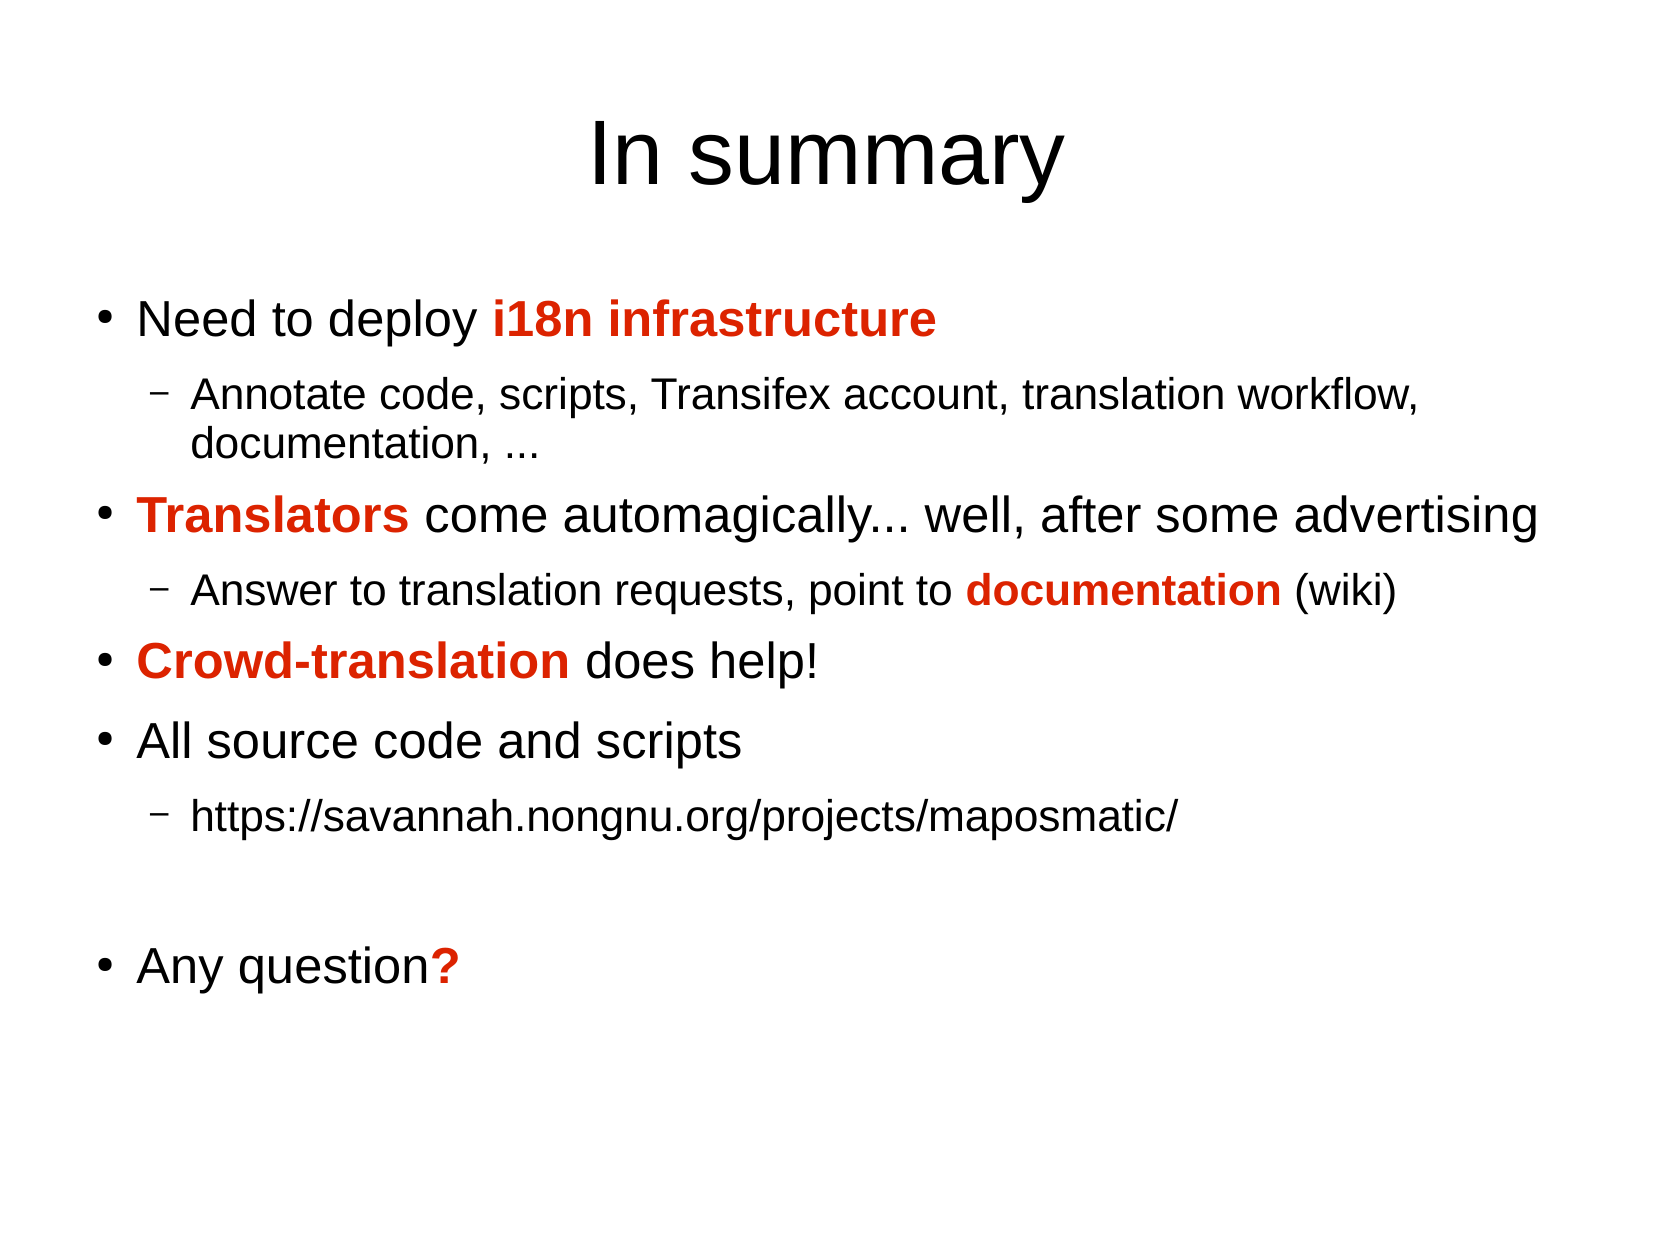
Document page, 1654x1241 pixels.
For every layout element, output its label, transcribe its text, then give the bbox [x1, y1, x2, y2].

list Need to deploy i18n infrastructure Annotate code, scripts, Transifex account, translation workflow, documentation, ... Translators come automagically... well, after some advertising Answer to translation requests, point to documentation (wiki) Crowd-translation does help! All source code and scripts https://savannah.nongnu.org/projects/maposmatic/ Any question? [82, 290, 1571, 1010]
title In summary [82, 49, 1571, 257]
